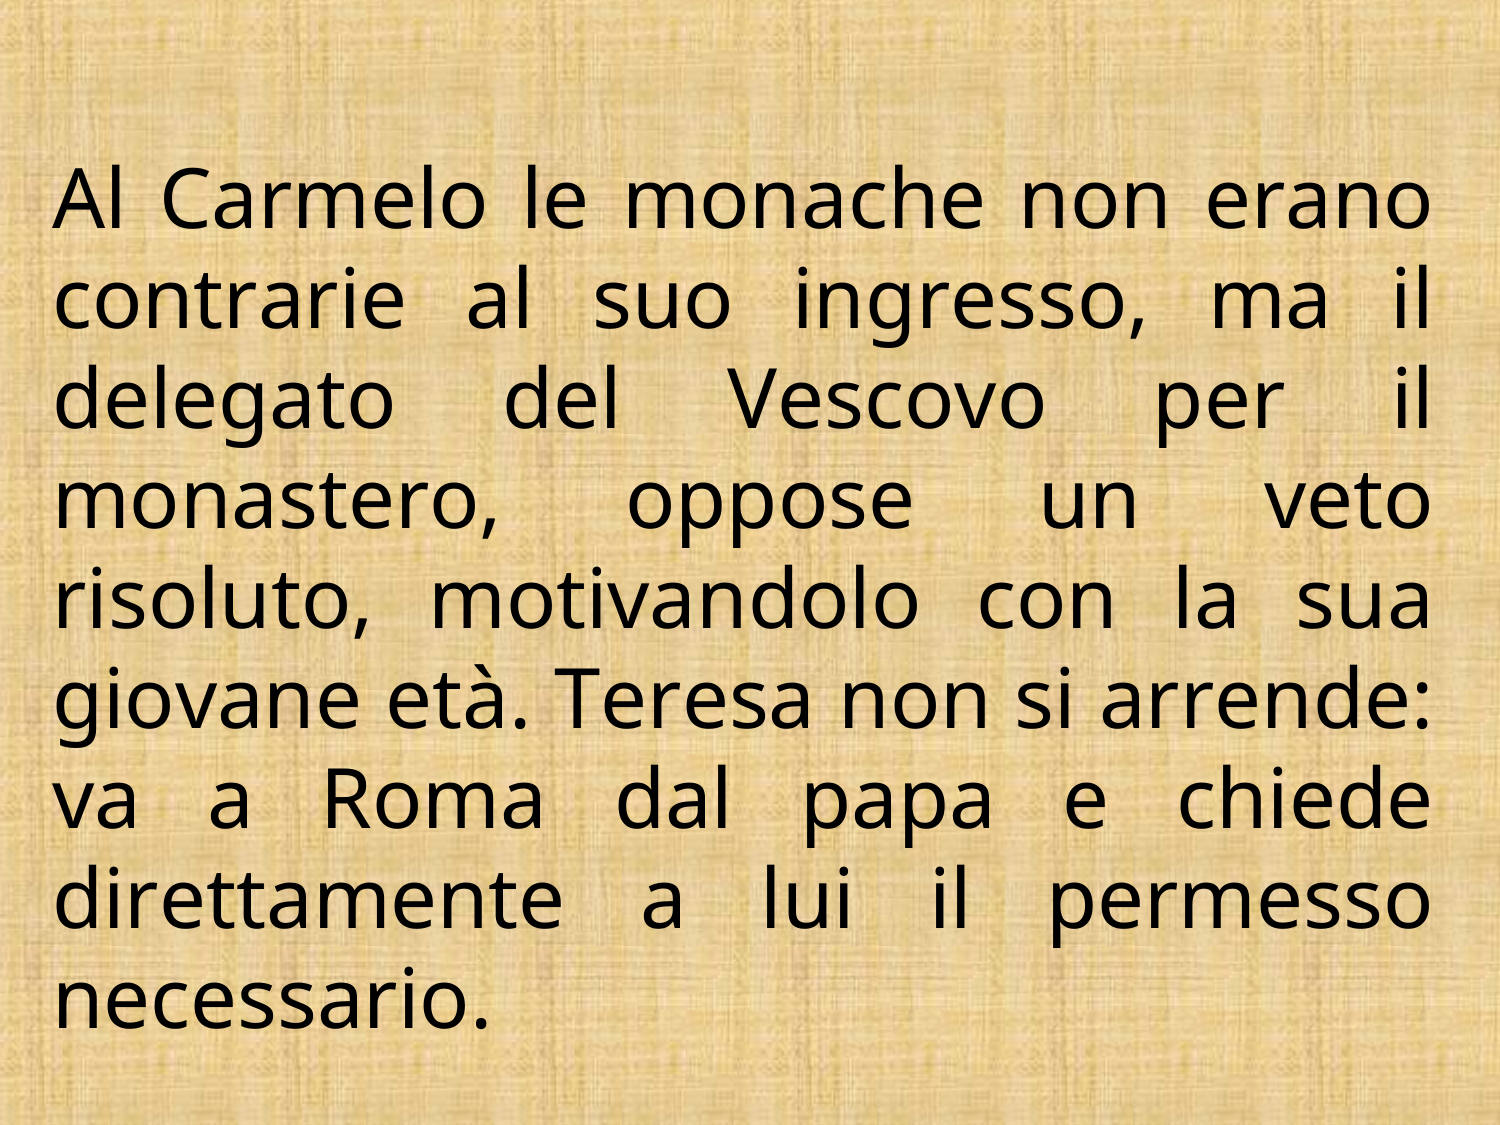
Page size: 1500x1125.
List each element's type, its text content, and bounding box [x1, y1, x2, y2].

text_box Al Carmelo le monache non erano contrarie al suo ingresso, ma il delegato del Vescovo per il monastero, oppose un veto risoluto, motivandolo con la sua giovane età. Teresa non si arrende: va a Roma dal papa e chiede direttamente a lui il permesso necessario. [37, 137, 1450, 1053]
picture [0, 0, 1500, 1125]
